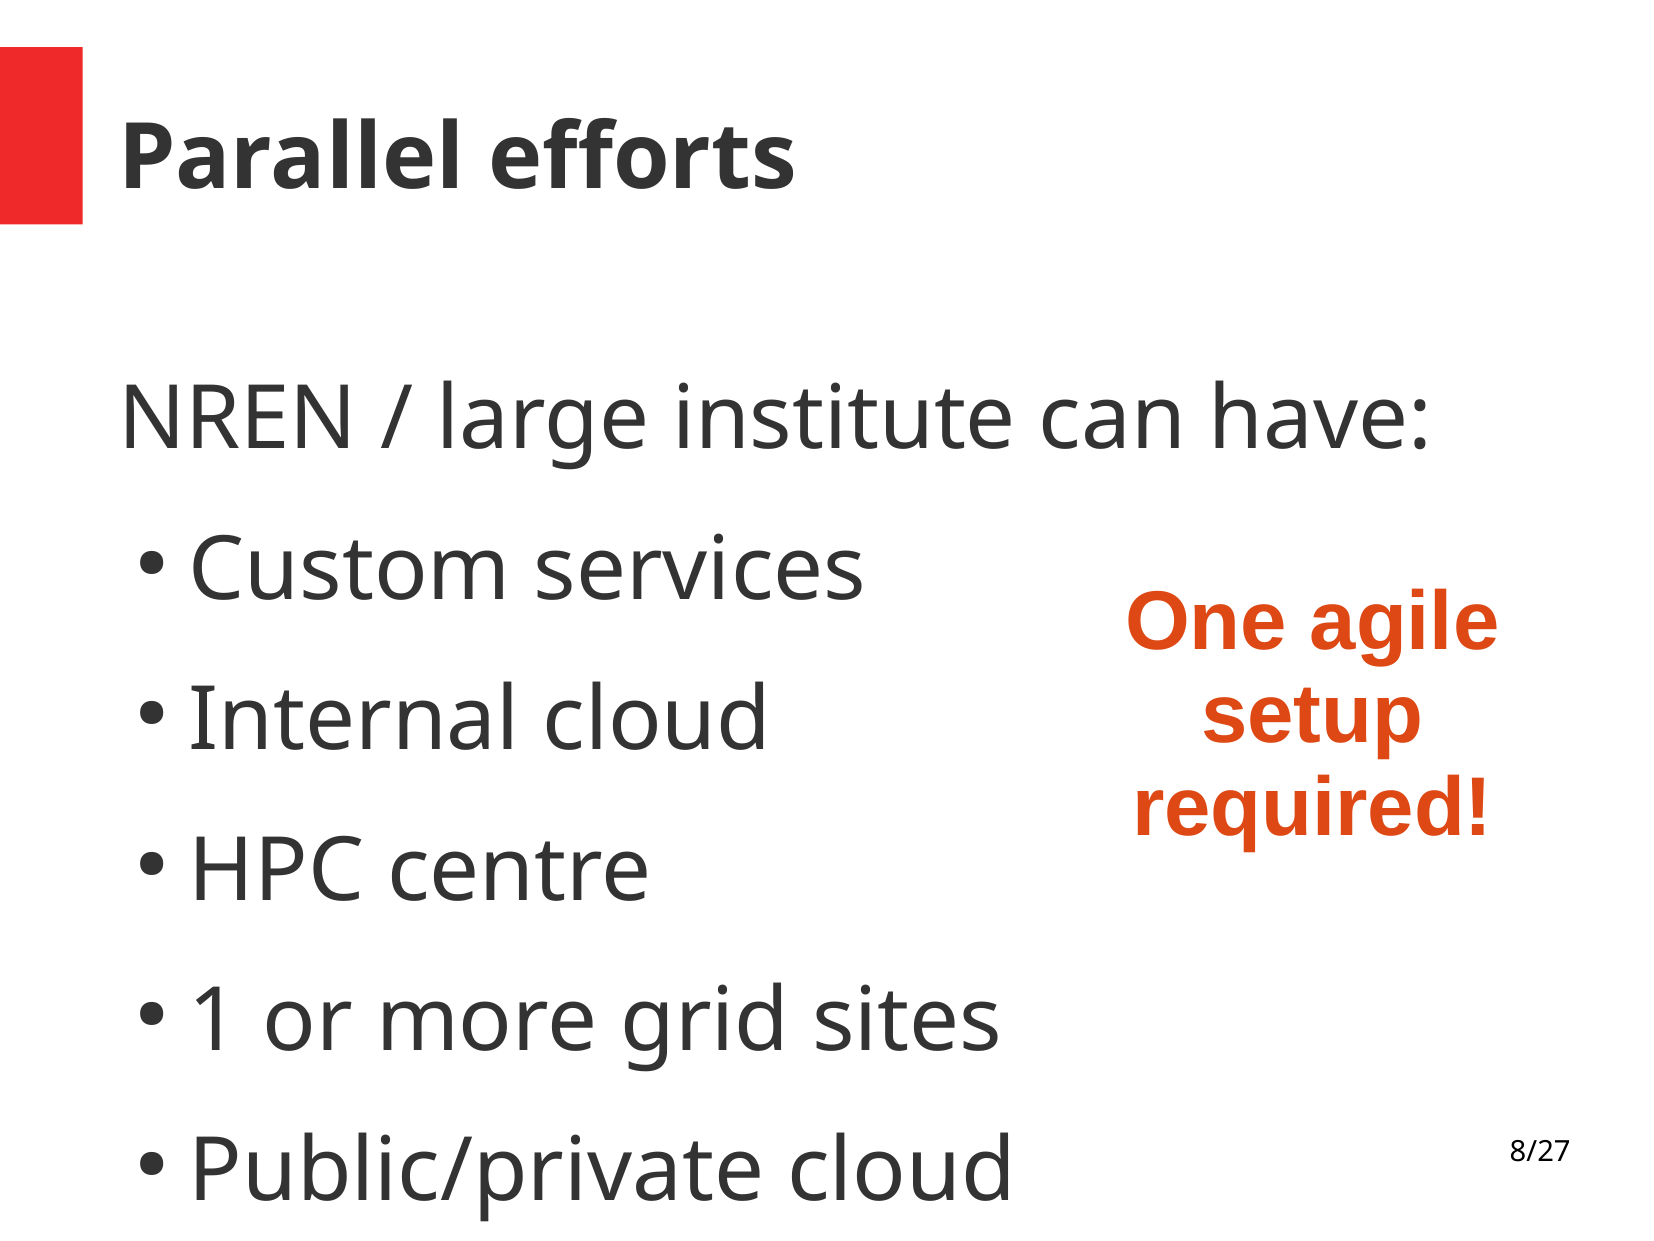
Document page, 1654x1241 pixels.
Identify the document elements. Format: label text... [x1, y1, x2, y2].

text_box One agile setup required! [1110, 566, 1560, 861]
title Parallel efforts [118, 49, 1571, 257]
list NREN / large institute can have: Custom services Internal cloud HPC centre 1 or more grid sites Public/private cloud [118, 354, 1536, 1074]
